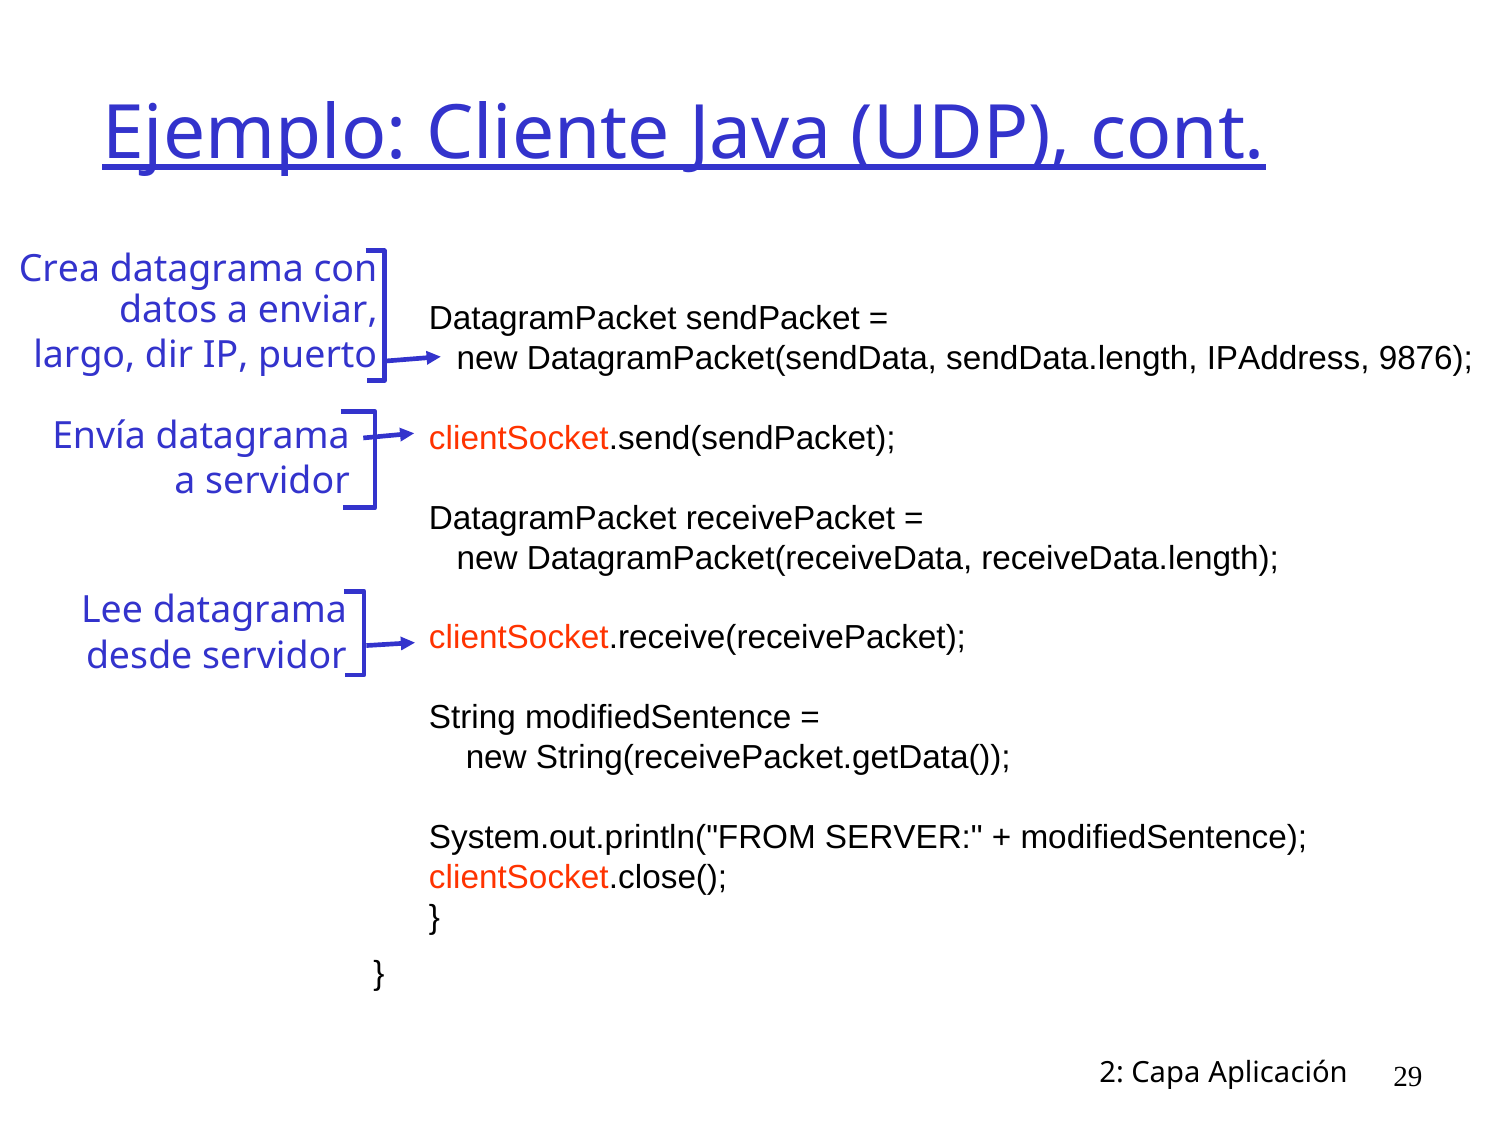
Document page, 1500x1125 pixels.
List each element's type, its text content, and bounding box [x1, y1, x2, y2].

text_box Crea datagrama con datos a enviar, largo, dir IP, puerto [0, 241, 393, 428]
title Ejemplo: Cliente Java (UDP), cont. [87, 37, 1363, 225]
text_box DatagramPacket sendPacket = new DatagramPacket(sendData, sendData.length, IPAddress, 9876); clientSocket.send(sendPacket); DatagramPacket receivePacket = new DatagramPacket(receiveData, receiveData.length); clientSocket.receive(receivePacket); String modifiedSentence = new String(receivePacket.getData()); System.out.println("FROM SERVER:" + modifiedSentence); clientSocket.close(); } } [358, 288, 1499, 1003]
text_box Lee datagrama desde servidor [66, 582, 362, 684]
text_box Envía datagrama a servidor [37, 408, 365, 510]
